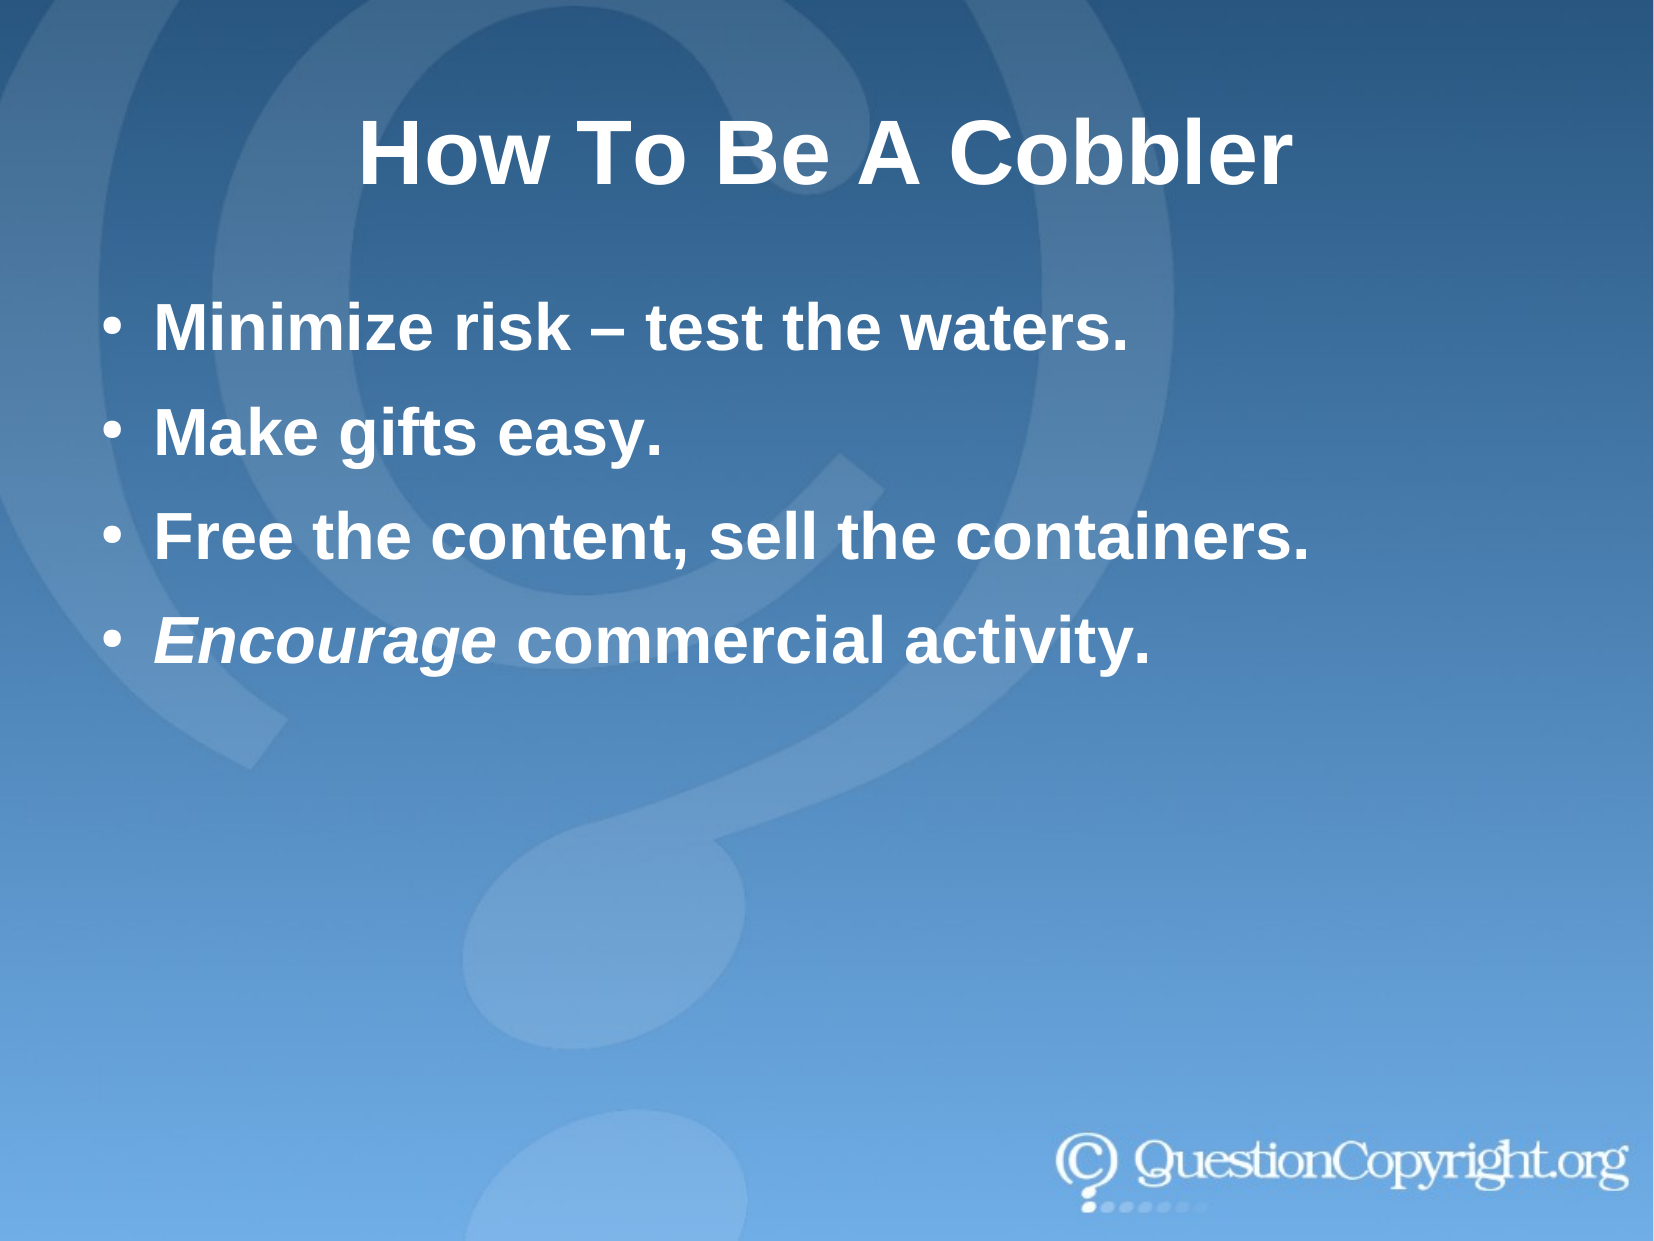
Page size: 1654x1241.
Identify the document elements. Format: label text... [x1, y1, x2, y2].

list Minimize risk – test the waters. Make gifts easy. Free the content, sell the containers. Encourage commercial activity. [82, 290, 1571, 1094]
picture [0, 0, 1654, 1241]
title How To Be A Cobbler [82, 49, 1571, 257]
